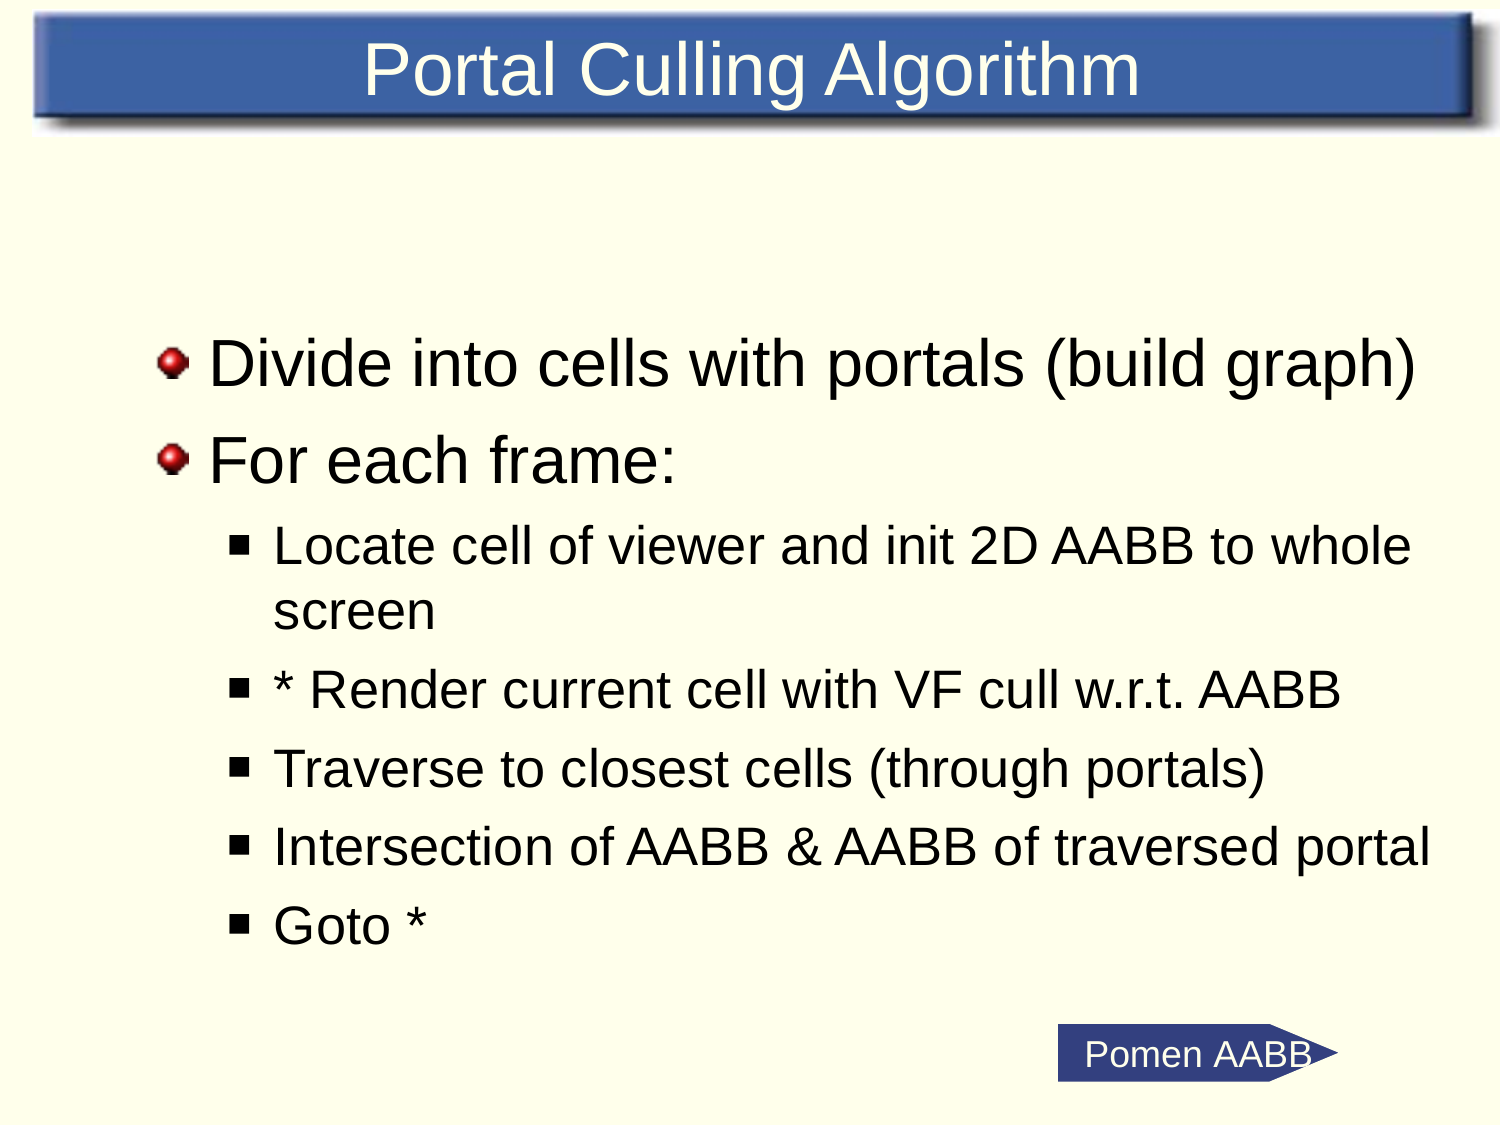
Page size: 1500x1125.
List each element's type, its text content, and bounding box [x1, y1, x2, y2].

title Portal Culling Algorithm [96, 6, 1409, 120]
list Divide into cells with portals (build graph) For each frame: Locate cell of viewer and init 2D AABB to whole screen * Render current cell with VF cull w.r.t. AABB Traverse to closest cells (through portals) Intersection of AABB & AABB of traversed portal Goto * [137, 312, 1463, 988]
text_box Pomen AABB [1057, 1023, 1341, 1083]
picture [32, 9, 1500, 137]
